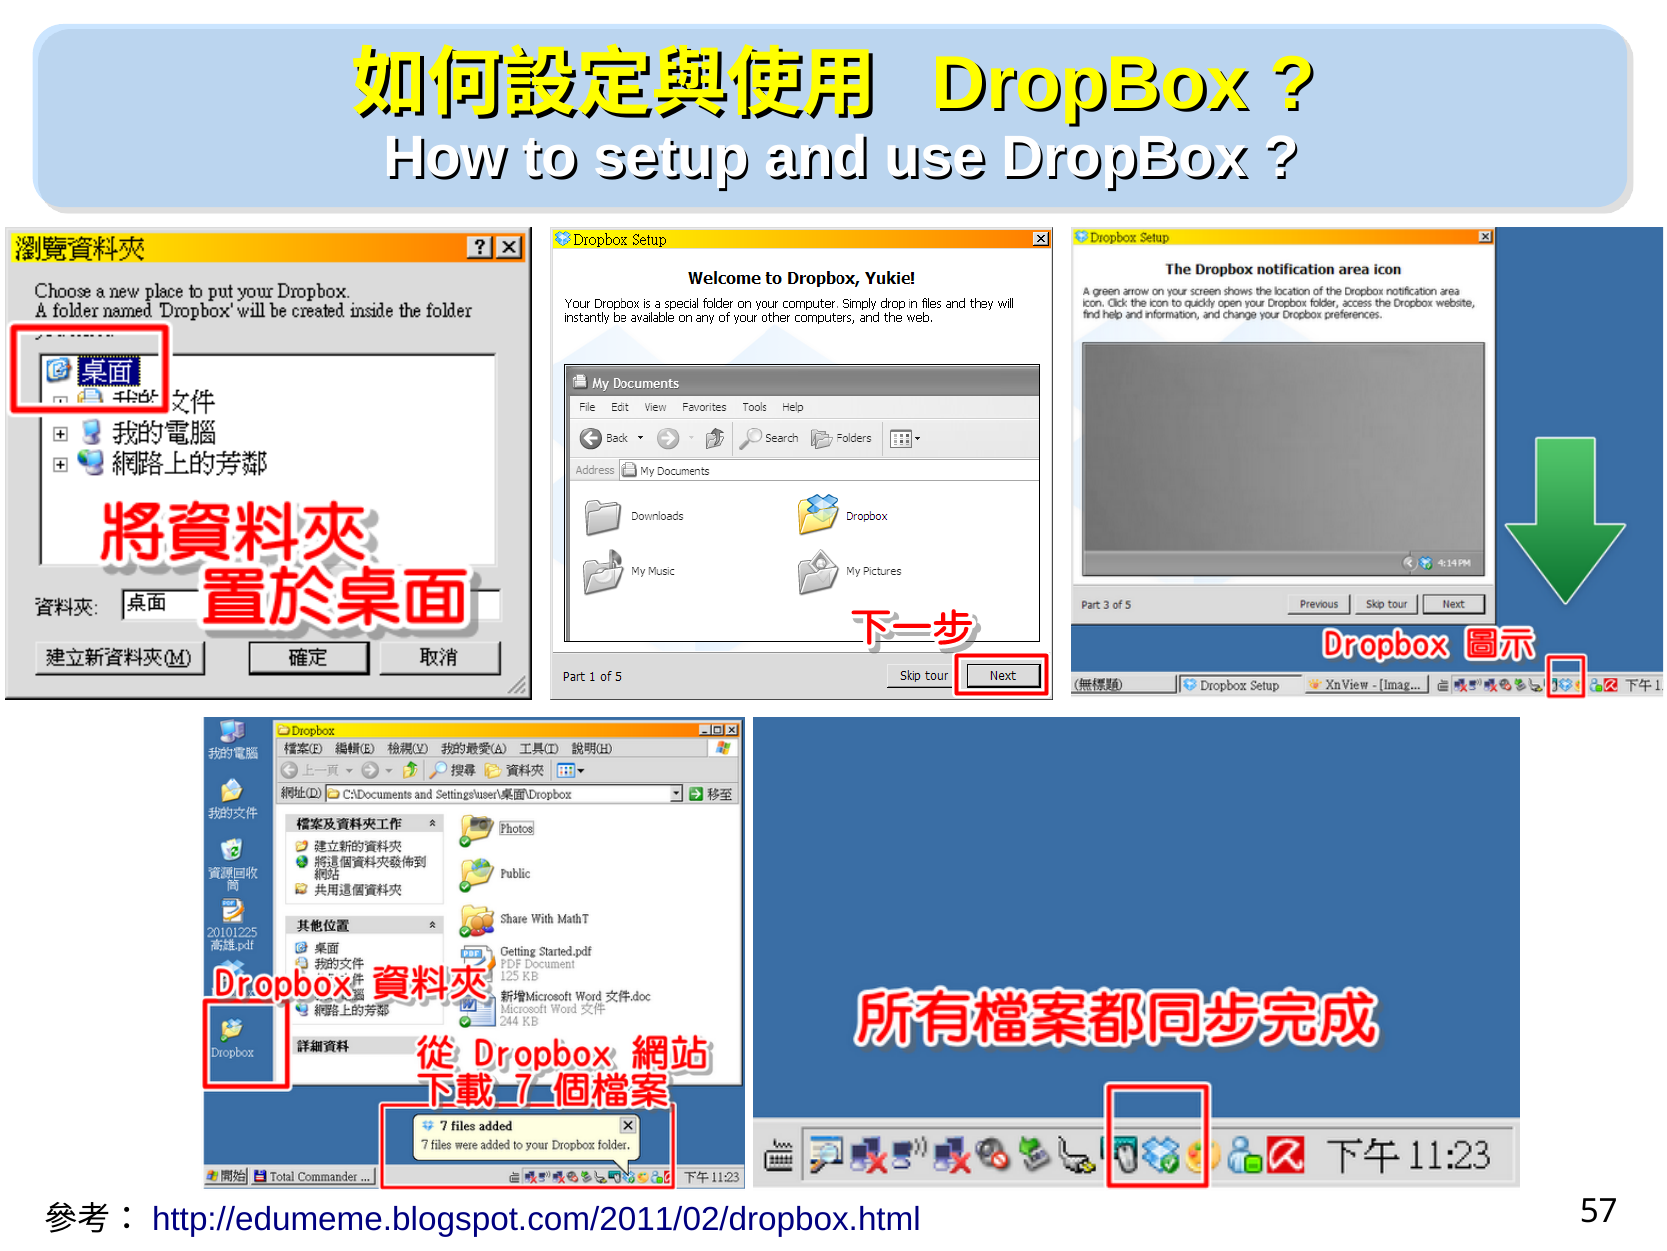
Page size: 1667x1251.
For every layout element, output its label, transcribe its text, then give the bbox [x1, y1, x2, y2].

picture [5, 227, 532, 700]
text_box [32, 23, 1628, 208]
picture [1071, 227, 1664, 700]
text_box 參考：http://edumeme.blogspot.com/2011/02/dropbox.html [29, 1189, 1241, 1251]
picture [200, 717, 745, 1191]
title 如何設定與使用 DropBox ? How to setup and use DropBox ? [125, 24, 1542, 207]
picture [550, 227, 1053, 700]
picture [753, 717, 1520, 1191]
